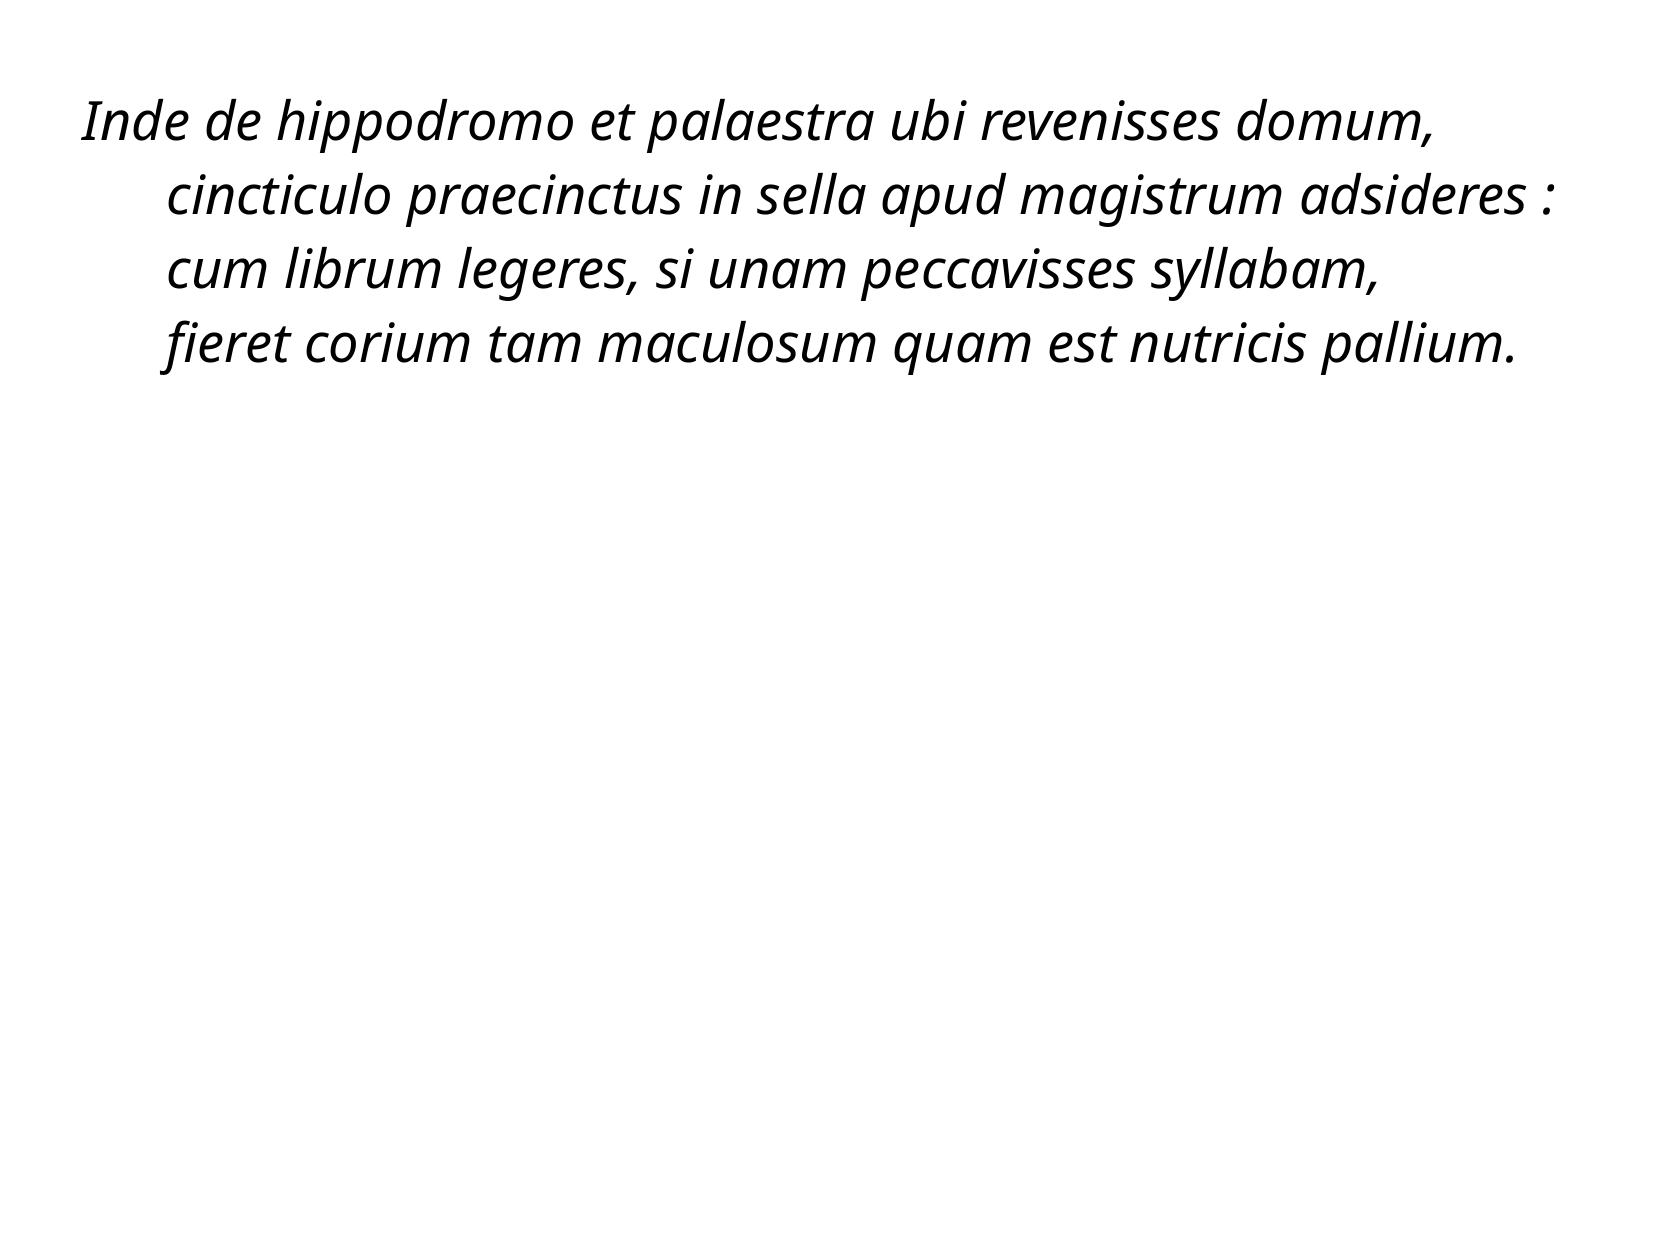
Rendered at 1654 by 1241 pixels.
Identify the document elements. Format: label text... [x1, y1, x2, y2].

list Inde de hippodromo et palaestra ubi revenisses domum, cincticulo praecinctus in sella apud magistrum adsideres : cum librum legeres, si unam peccavisses syllabam, fieret corium tam maculosum quam est nutricis pallium. [82, 82, 1571, 1109]
